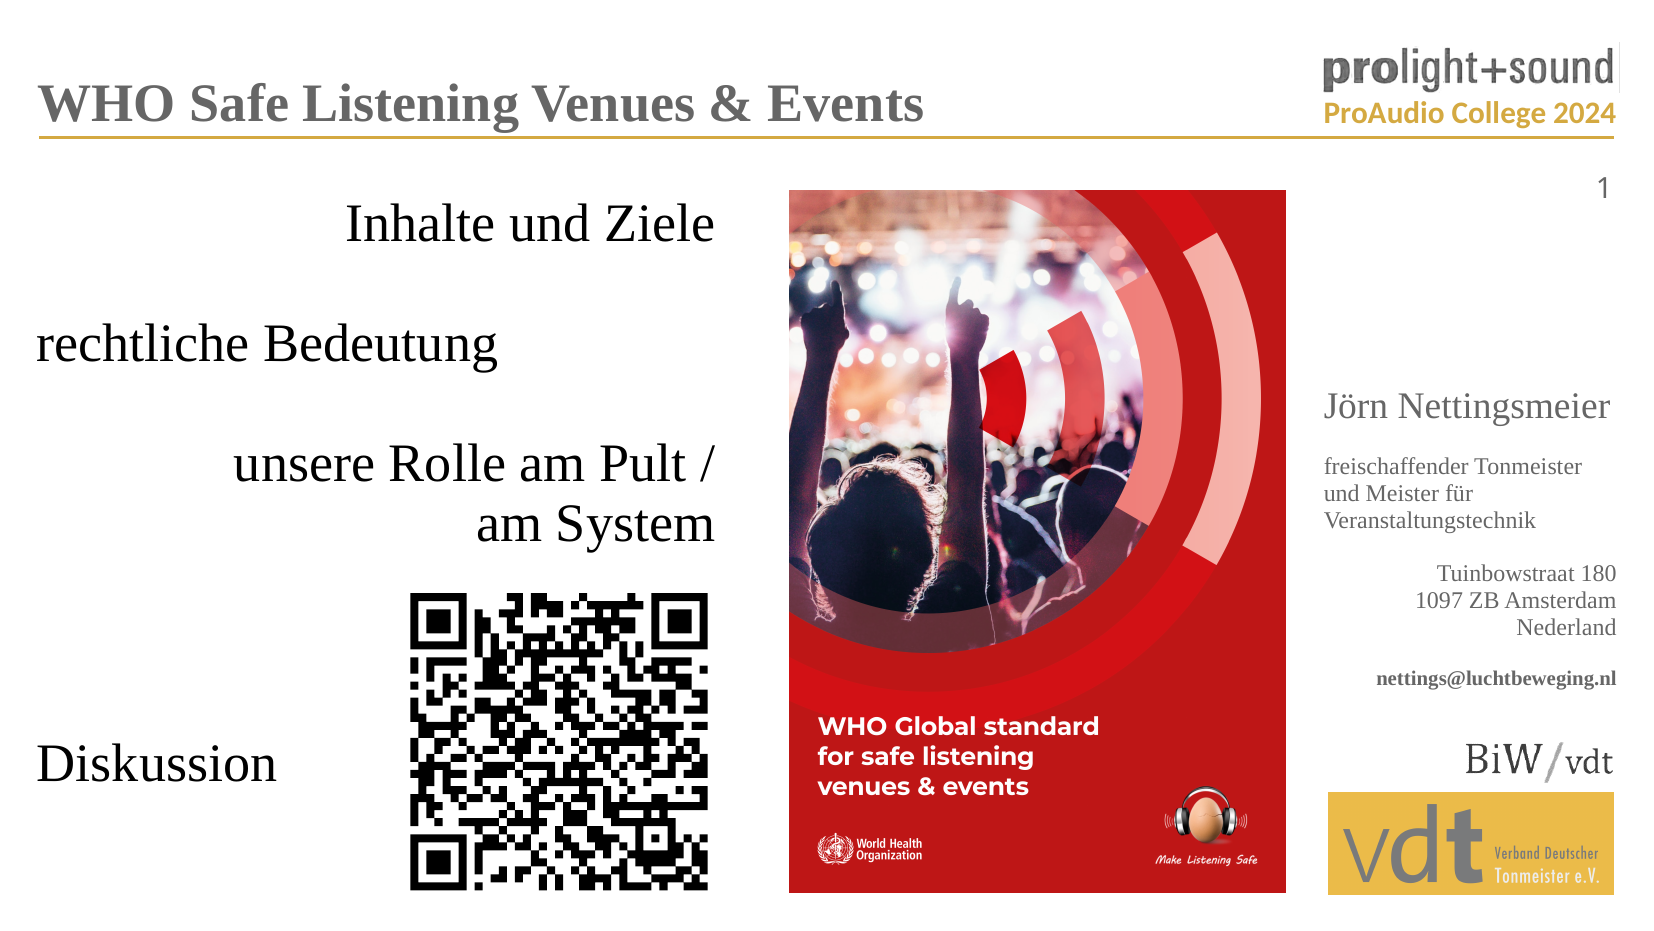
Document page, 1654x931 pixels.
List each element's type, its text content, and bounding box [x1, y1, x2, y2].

list Inhalte und Ziele rechtliche Bedeutung unsere Rolle am Pult / am System Diskussion [36, 193, 716, 919]
picture [789, 190, 1286, 893]
picture [398, 581, 720, 903]
title WHO Safe Listening Venues & Events [37, 43, 1304, 164]
picture [1318, 42, 1620, 93]
